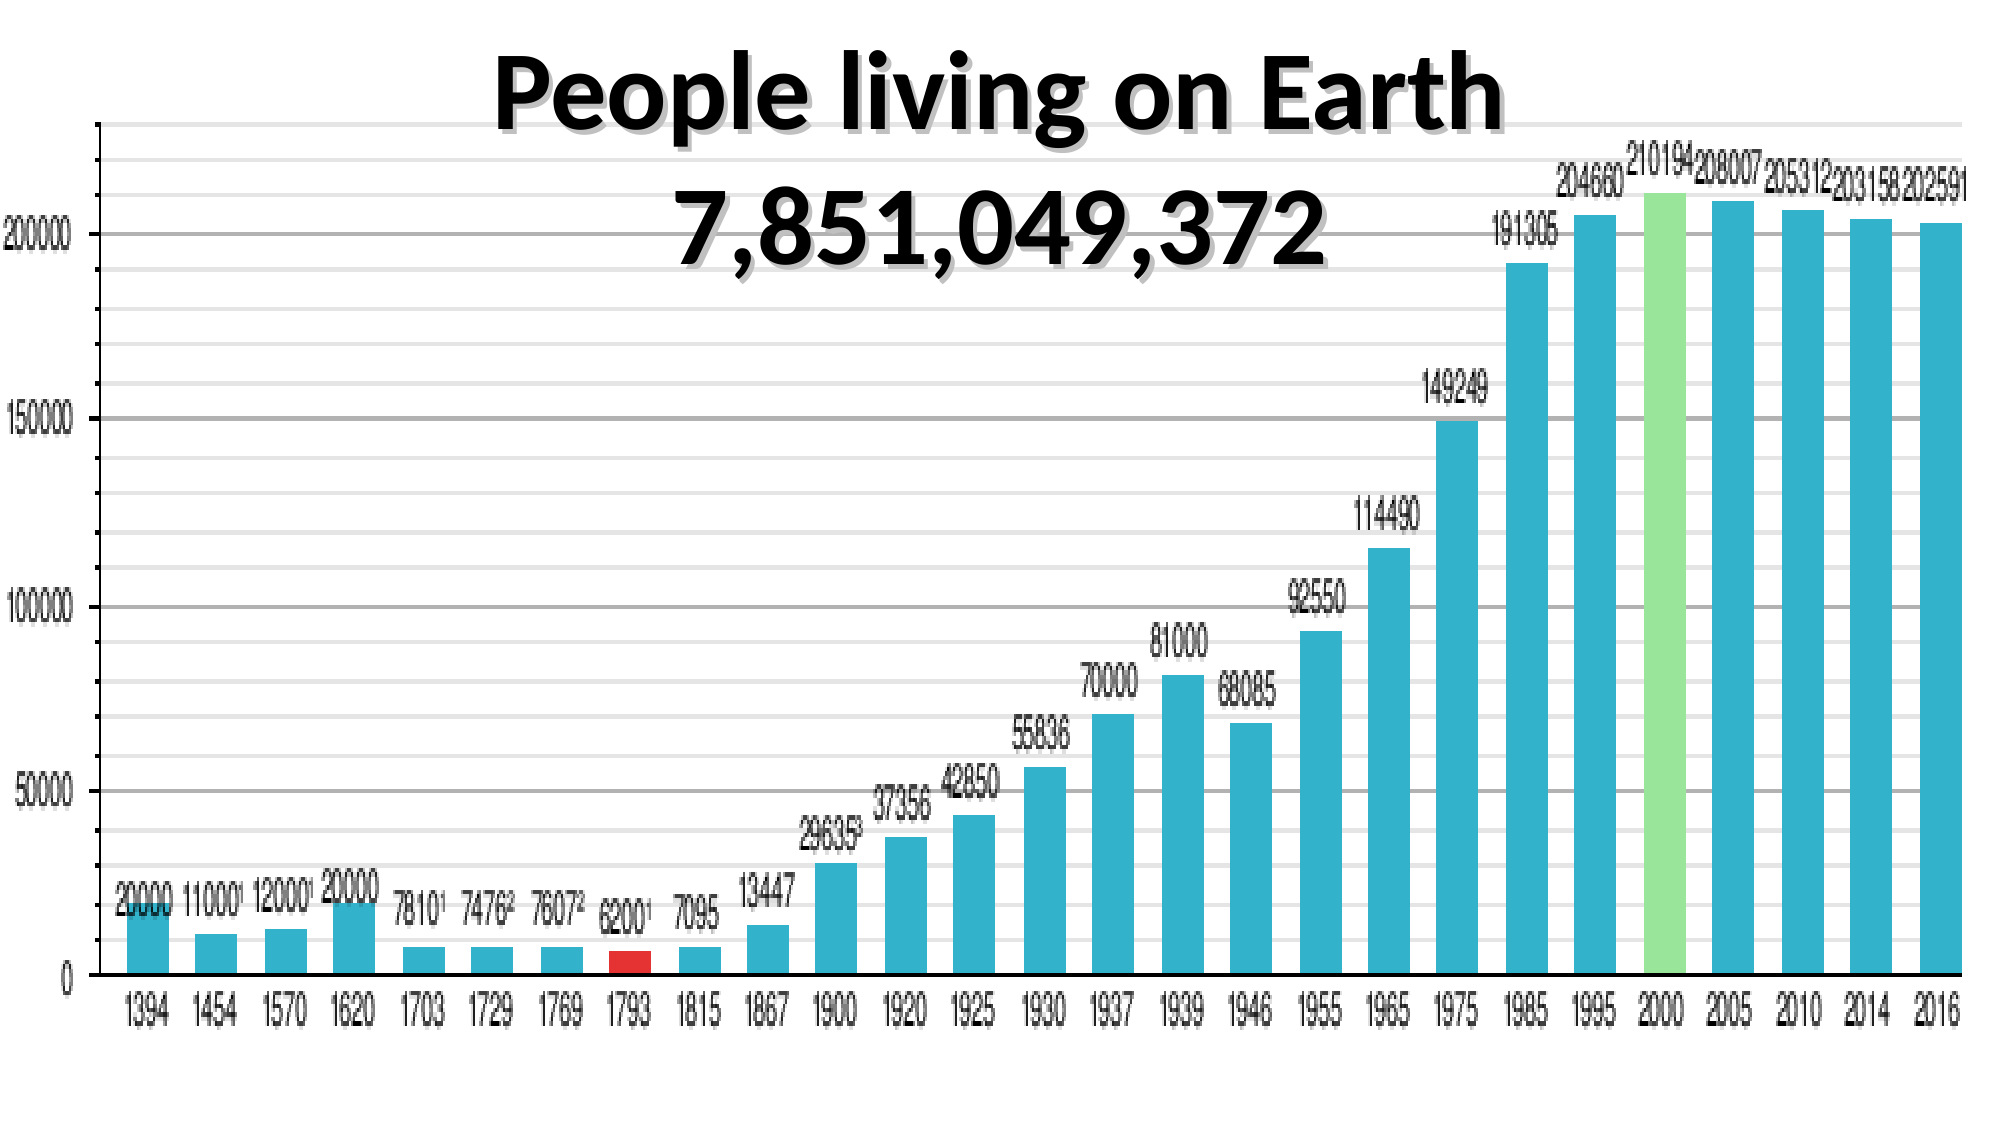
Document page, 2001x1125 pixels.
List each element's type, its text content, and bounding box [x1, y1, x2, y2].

text_box People living on Earth 7,851,049,372 [0, 10, 2000, 1105]
